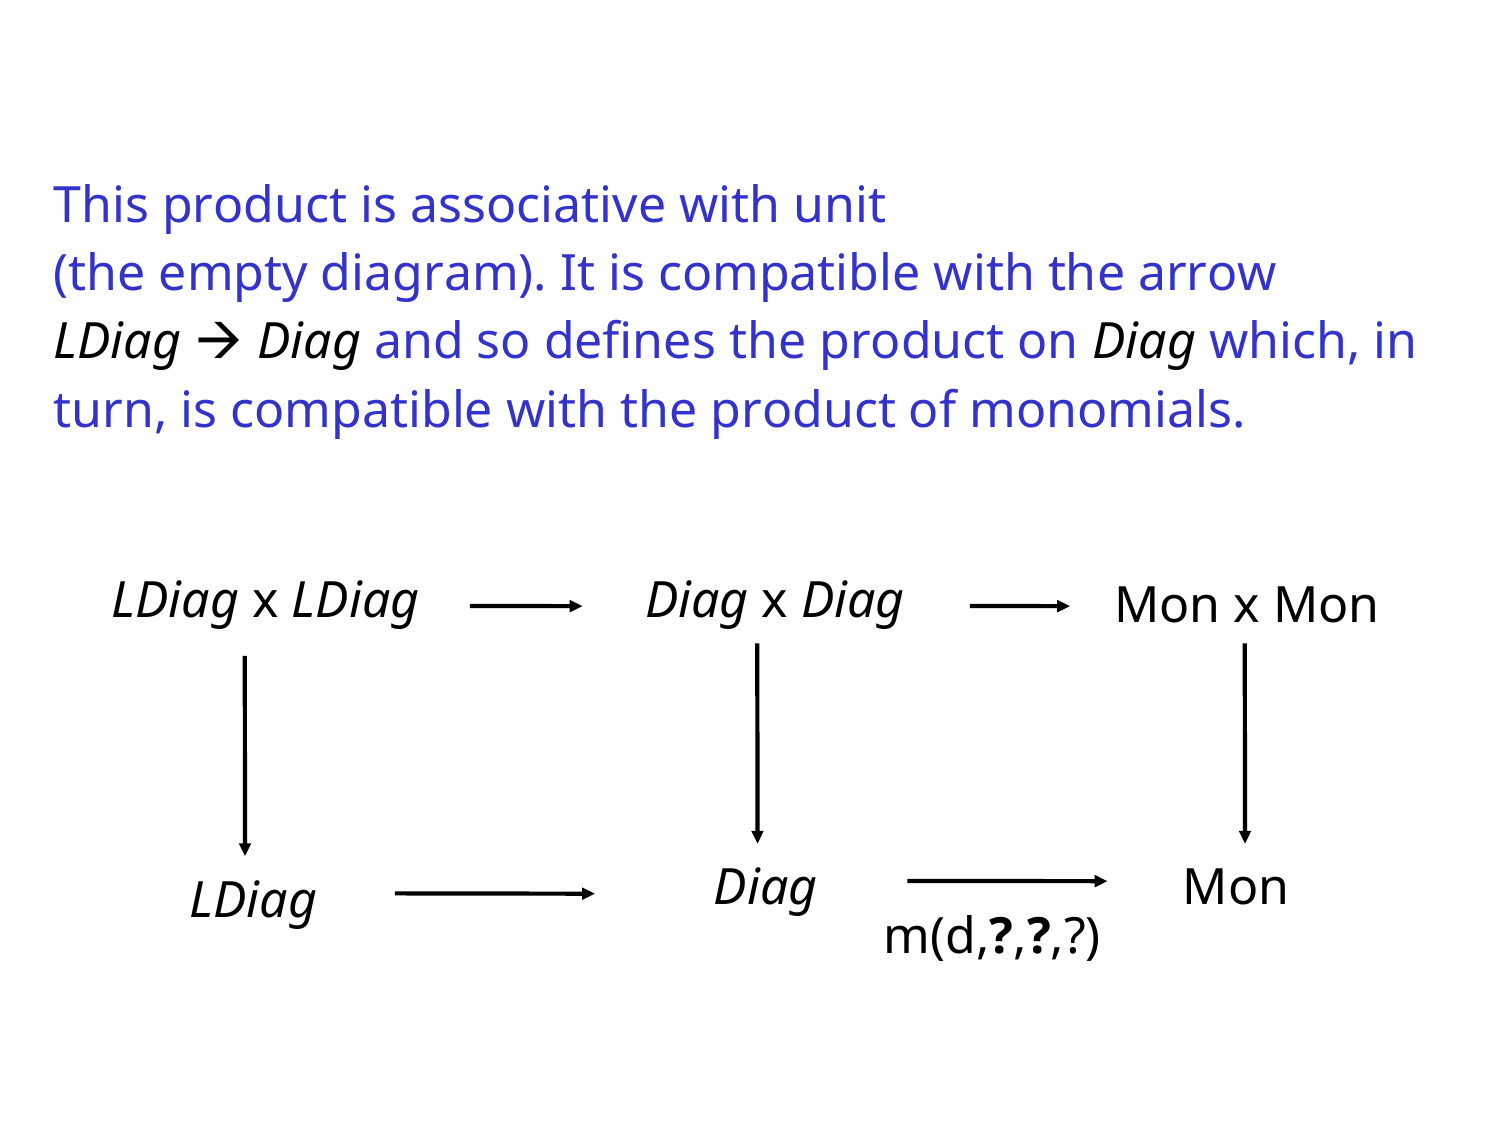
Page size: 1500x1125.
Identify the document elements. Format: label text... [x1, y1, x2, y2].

text_box LDiag [174, 855, 333, 940]
text_box Diag [698, 843, 833, 928]
text_box This product is associative with unit (the empty diagram). It is compatible with the arrow LDiag  Diag and so defines the product on Diag which, in turn, is compatible with the product of monomials. [38, 161, 1453, 450]
text_box m(d,?,?,?) [869, 892, 1168, 968]
text_box Diag x Diag [630, 555, 920, 640]
text_box Mon [1167, 843, 1305, 928]
text_box LDiag x LDiag [96, 555, 435, 640]
text_box Mon x Mon [1099, 561, 1395, 645]
